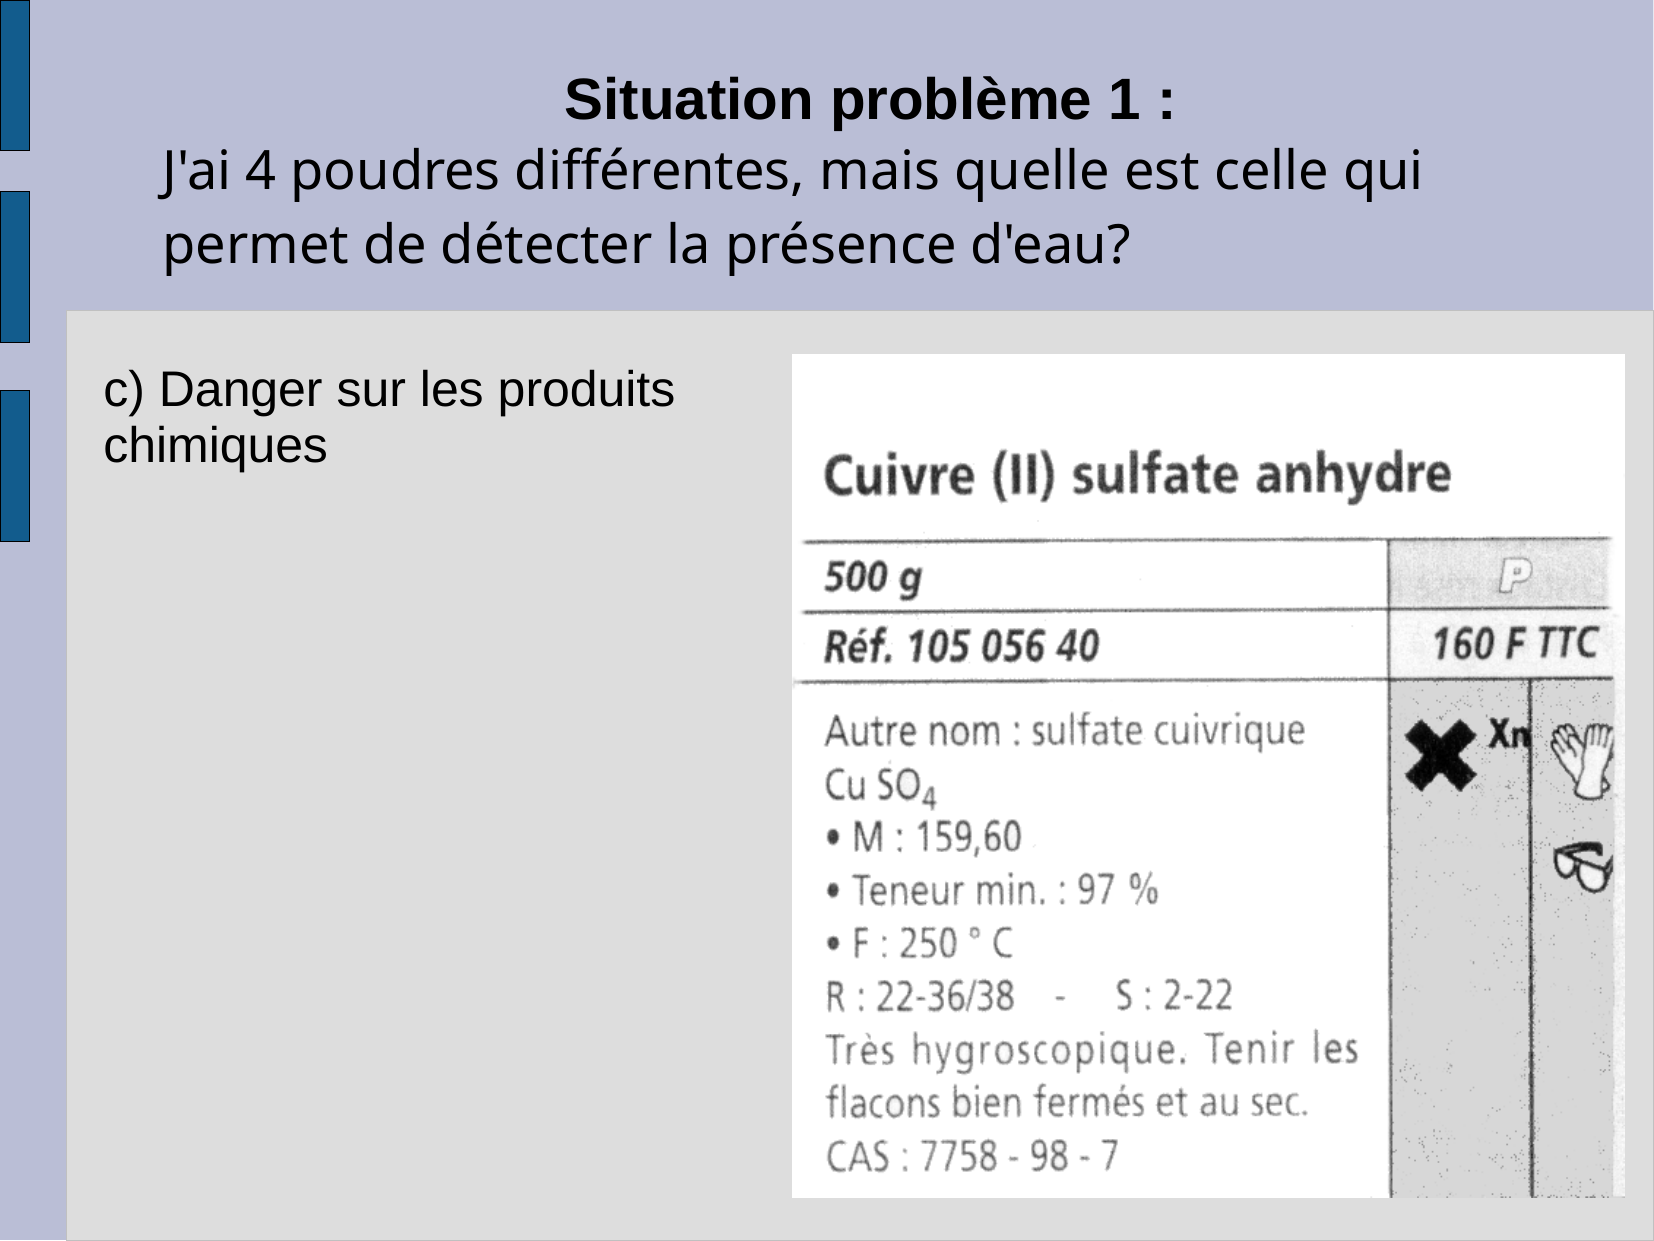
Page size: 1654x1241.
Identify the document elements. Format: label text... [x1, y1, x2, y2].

picture [792, 354, 1625, 1199]
text_box c) Danger sur les produits chimiques [88, 354, 739, 481]
text_box Situation problème 1 : J'ai 4 poudres différentes, mais quelle est celle qui permet de détecter la présence d'eau? [147, 59, 1595, 292]
